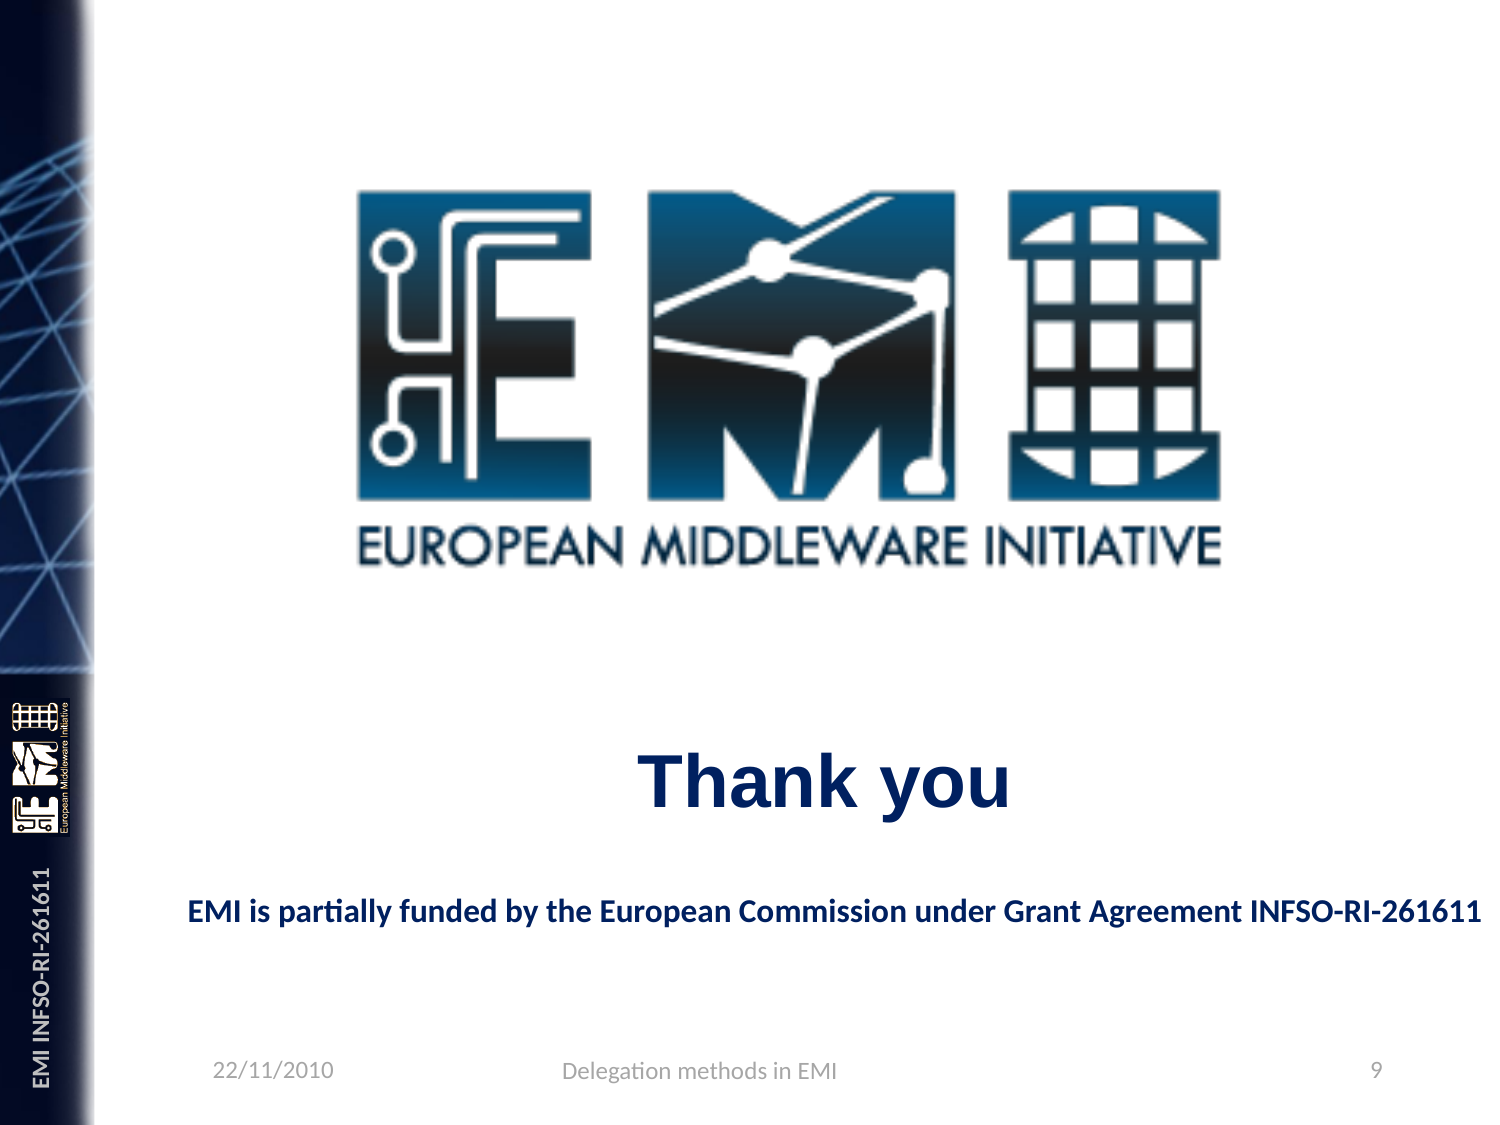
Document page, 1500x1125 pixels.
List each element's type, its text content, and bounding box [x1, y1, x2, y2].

picture [165, 128, 1408, 651]
title Thank you [222, 687, 1428, 820]
text_box <number> [1354, 1042, 1424, 1103]
text_box EMI is partially funded by the European Commission under Grant Agreement INFSO-RI-261611 [160, 820, 1500, 1009]
picture [0, 0, 106, 1125]
